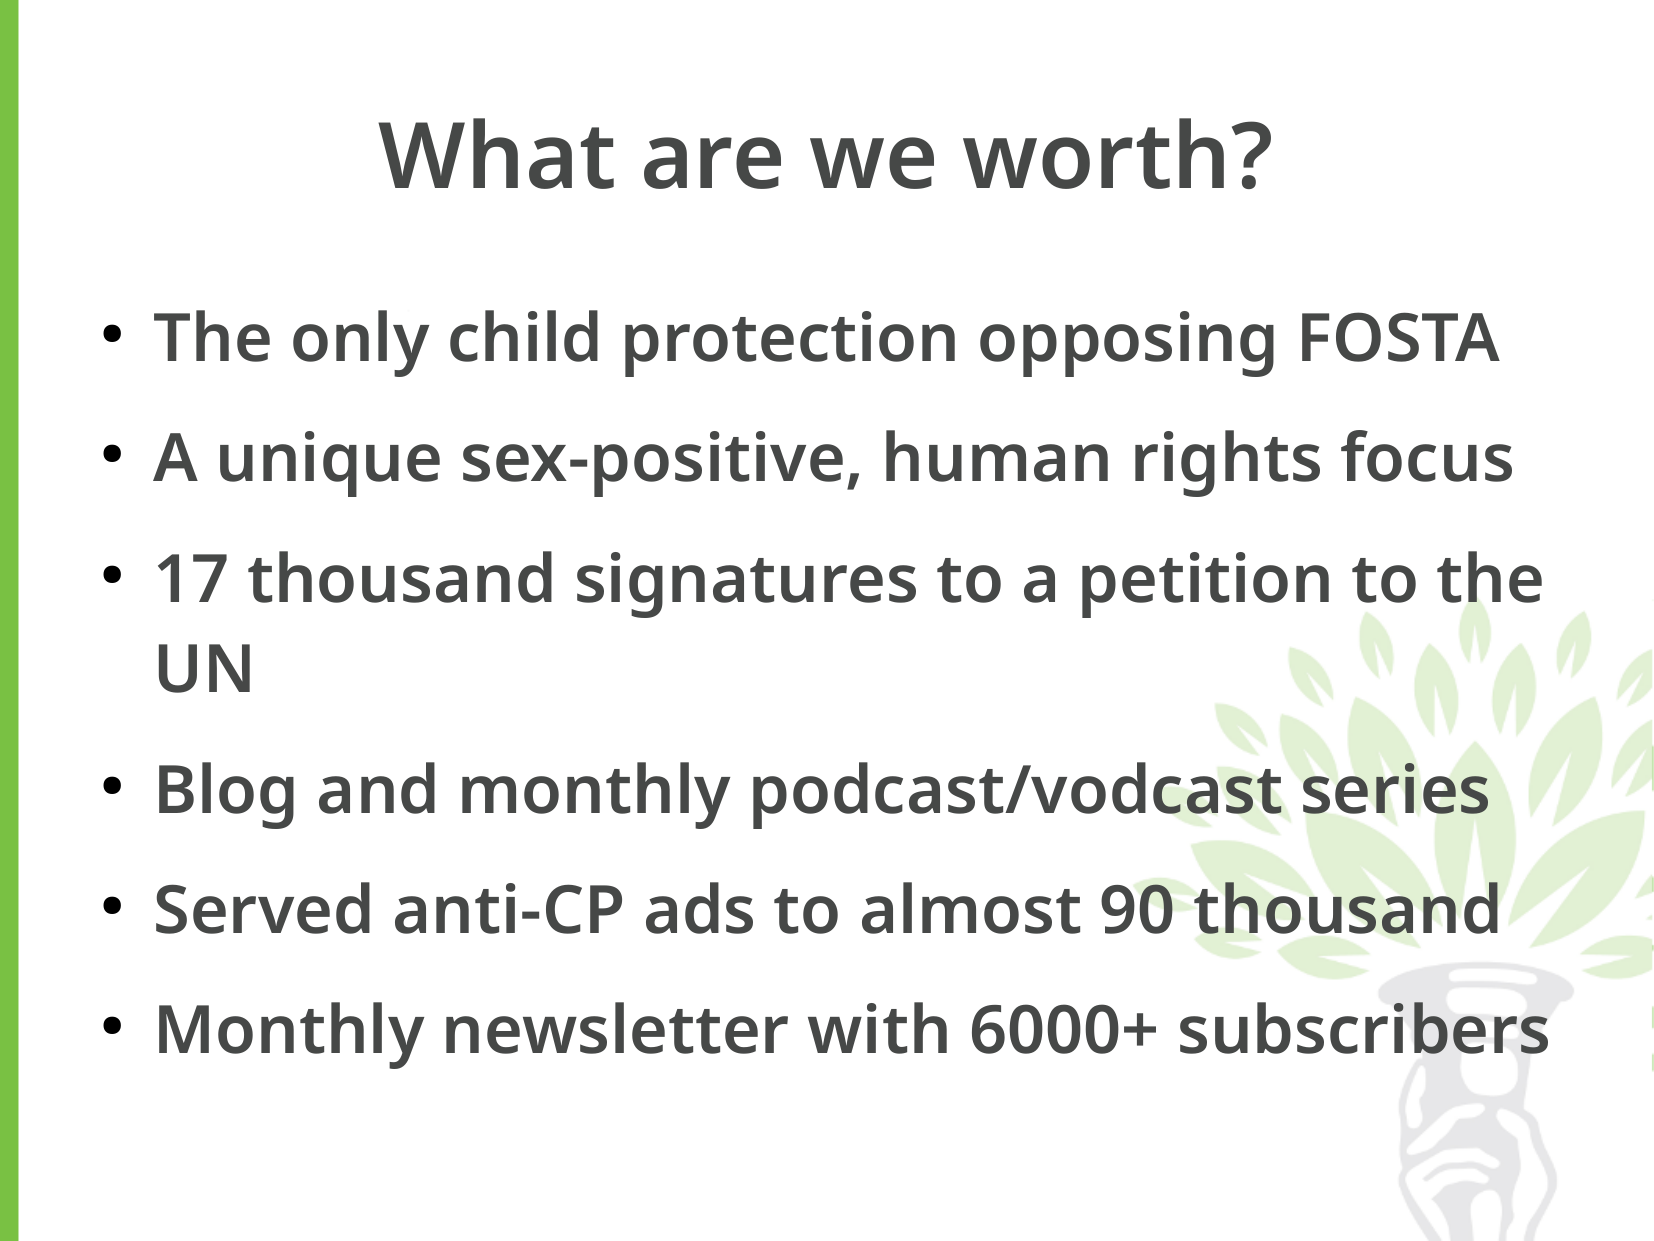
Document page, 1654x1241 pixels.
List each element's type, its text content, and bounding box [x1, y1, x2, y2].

list The only child protection opposing FOSTA A unique sex-positive, human rights focus 17 thousand signatures to a petition to the UN Blog and monthly podcast/vodcast series Served anti-CP ads to almost 90 thousand Monthly newsletter with 6000+ subscribers [82, 290, 1571, 1126]
title What are we worth? [82, 49, 1571, 257]
picture [0, 0, 1654, 1241]
